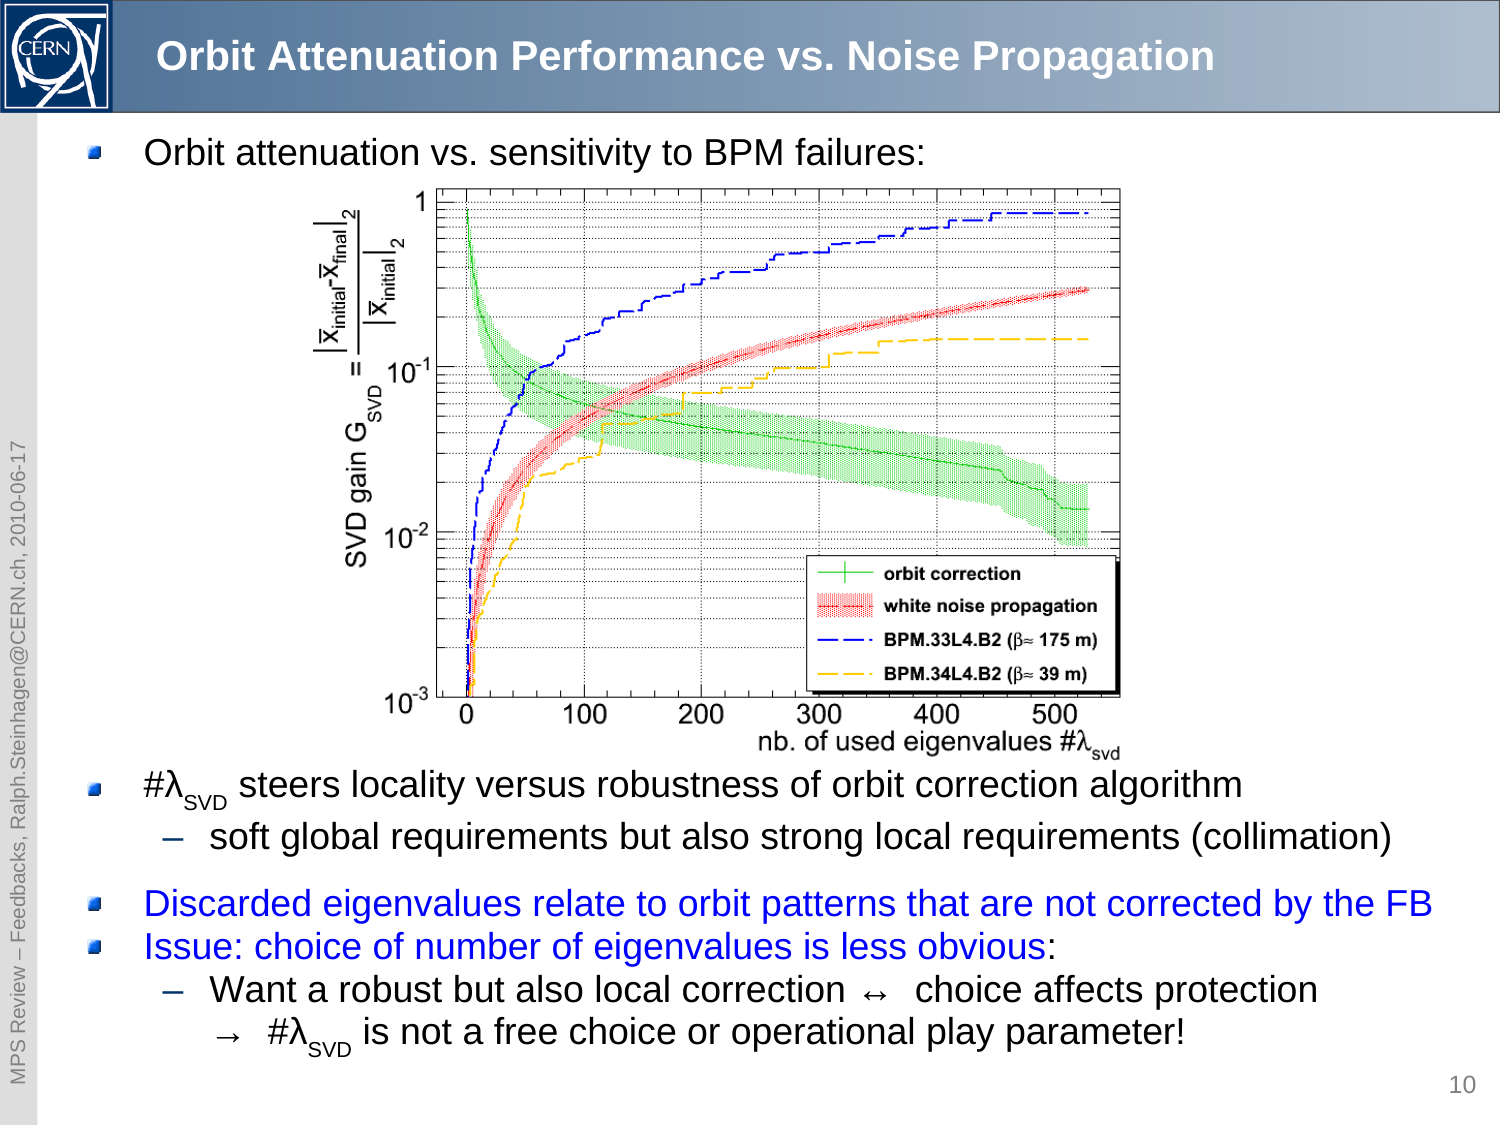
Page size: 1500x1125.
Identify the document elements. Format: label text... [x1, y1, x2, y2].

list Orbit attenuation vs. sensitivity to BPM failures: [87, 129, 1500, 745]
title Orbit Attenuation Performance vs. Noise Propagation [155, 0, 1332, 113]
list #λSVD steers locality versus robustness of orbit correction algorithm soft global requirements but also strong local requirements (collimation) Discarded eigenvalues relate to orbit patterns that are not corrected by the FB Issue: choice of number of eigenvalues is less obvious: Want a robust but also local correction ↔ choice affects protection → #λSVD is not a free choice or operational play parameter! [87, 763, 1477, 1111]
picture [0, 0, 113, 113]
picture [313, 745, 1136, 763]
